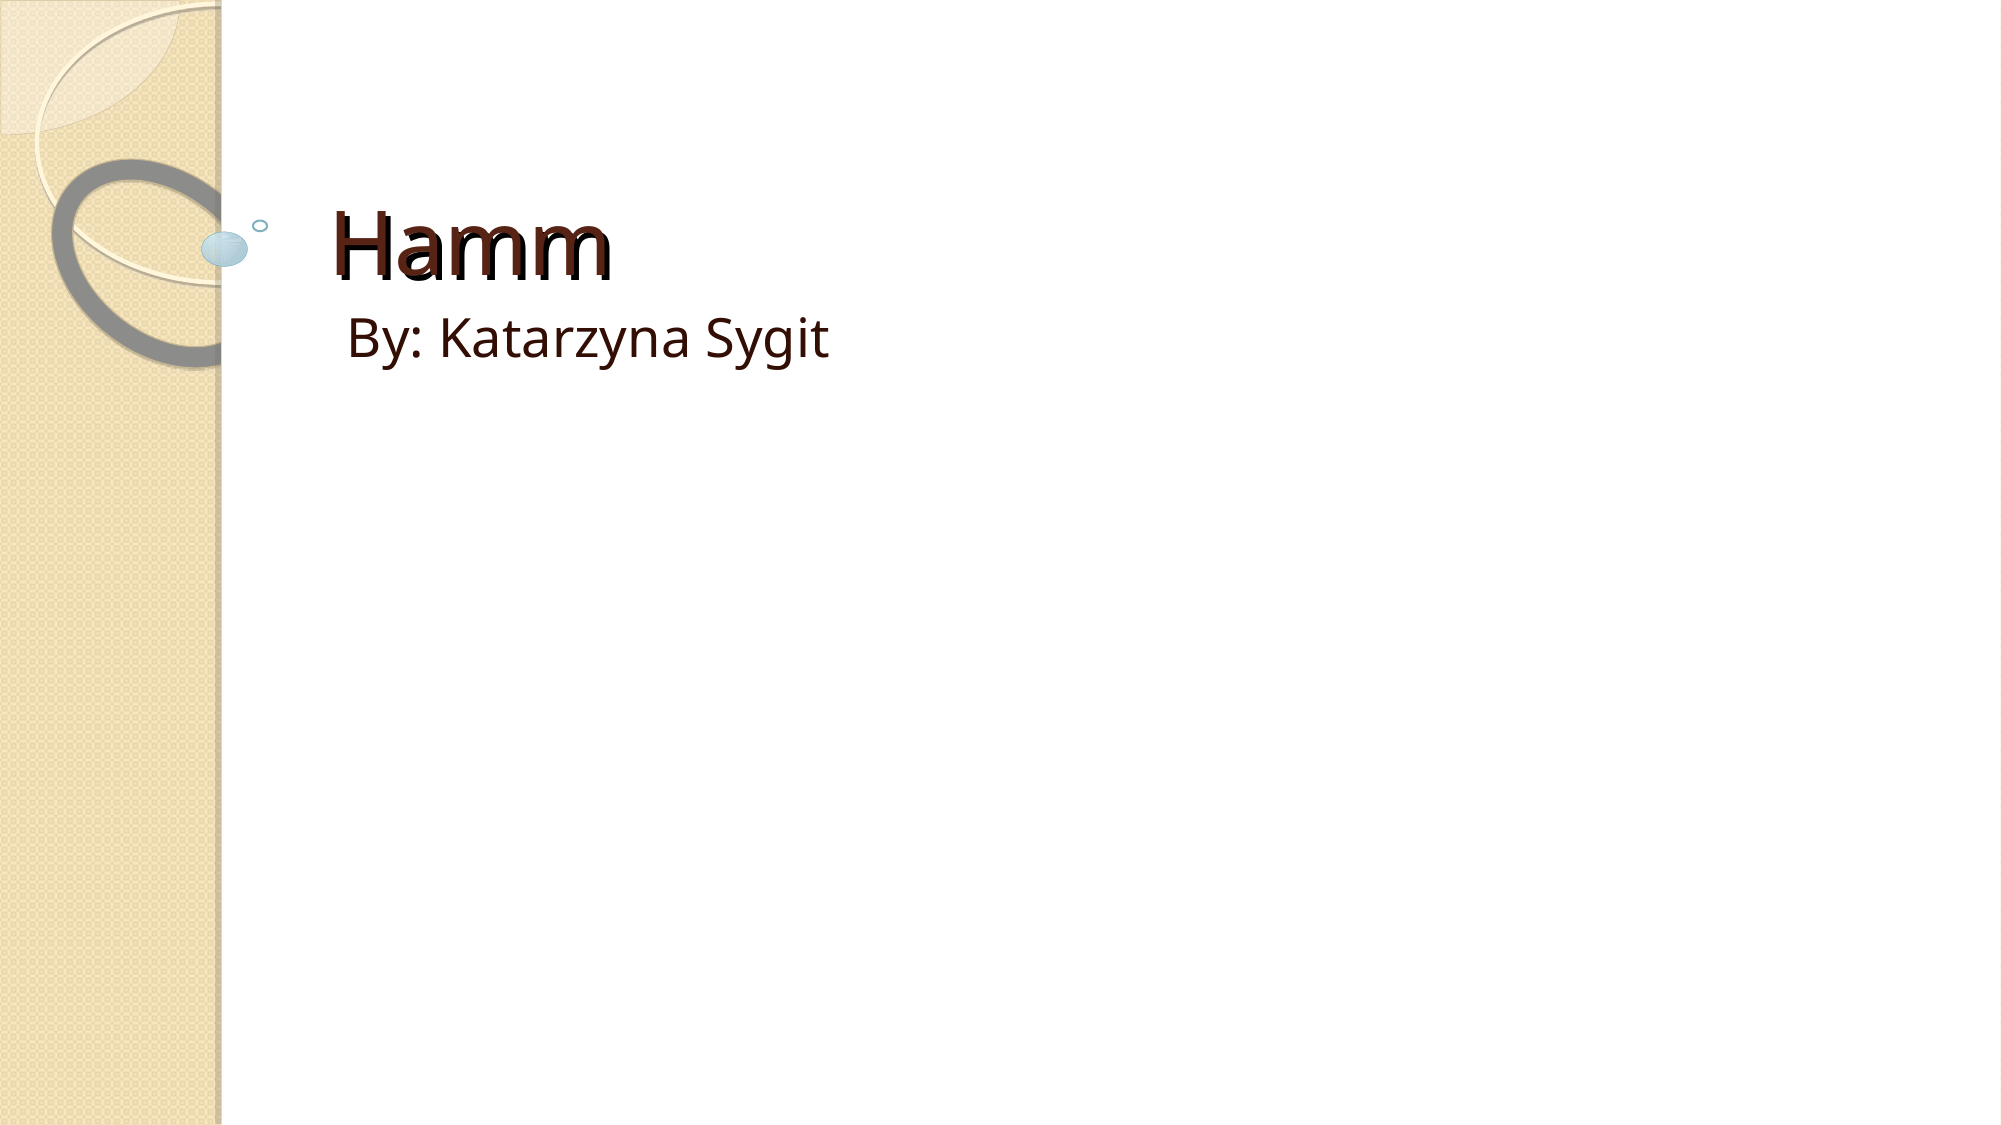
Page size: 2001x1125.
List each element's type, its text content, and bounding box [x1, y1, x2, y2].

subtitle By: Katarzyna Sygit [313, 303, 1934, 591]
title Hamm [313, 59, 1934, 301]
